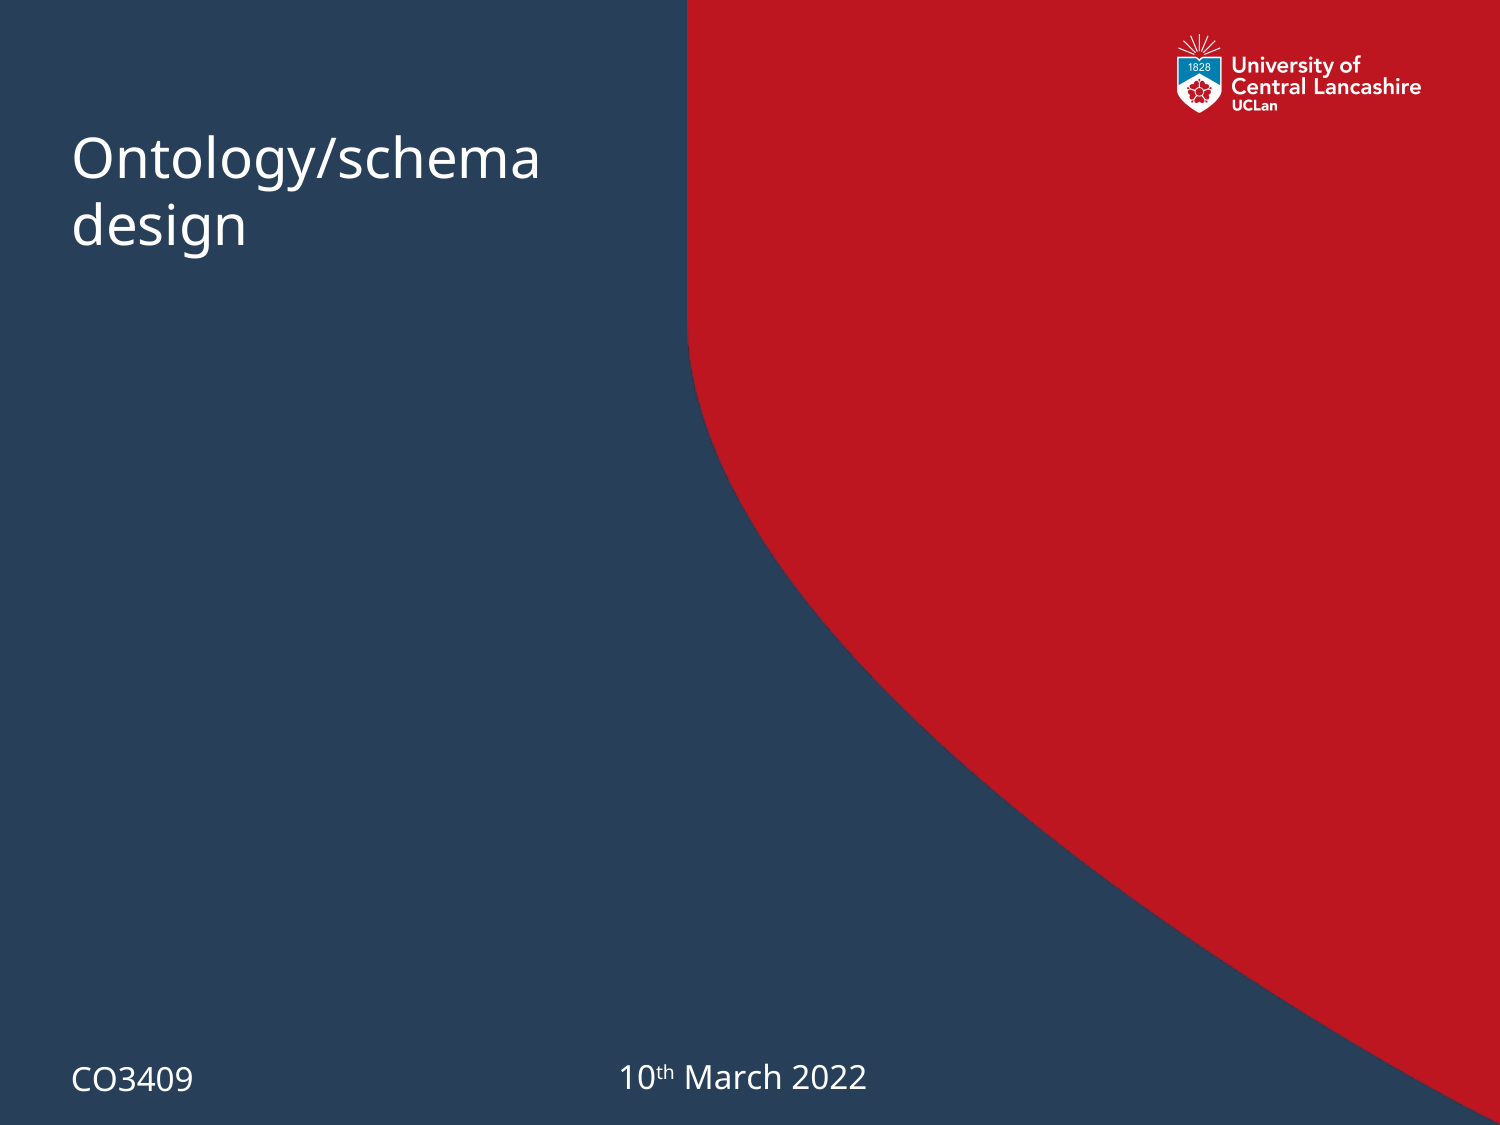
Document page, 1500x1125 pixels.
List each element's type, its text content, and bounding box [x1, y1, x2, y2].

picture [687, 0, 1500, 1125]
text_box Ontology/schema design [56, 68, 1185, 310]
